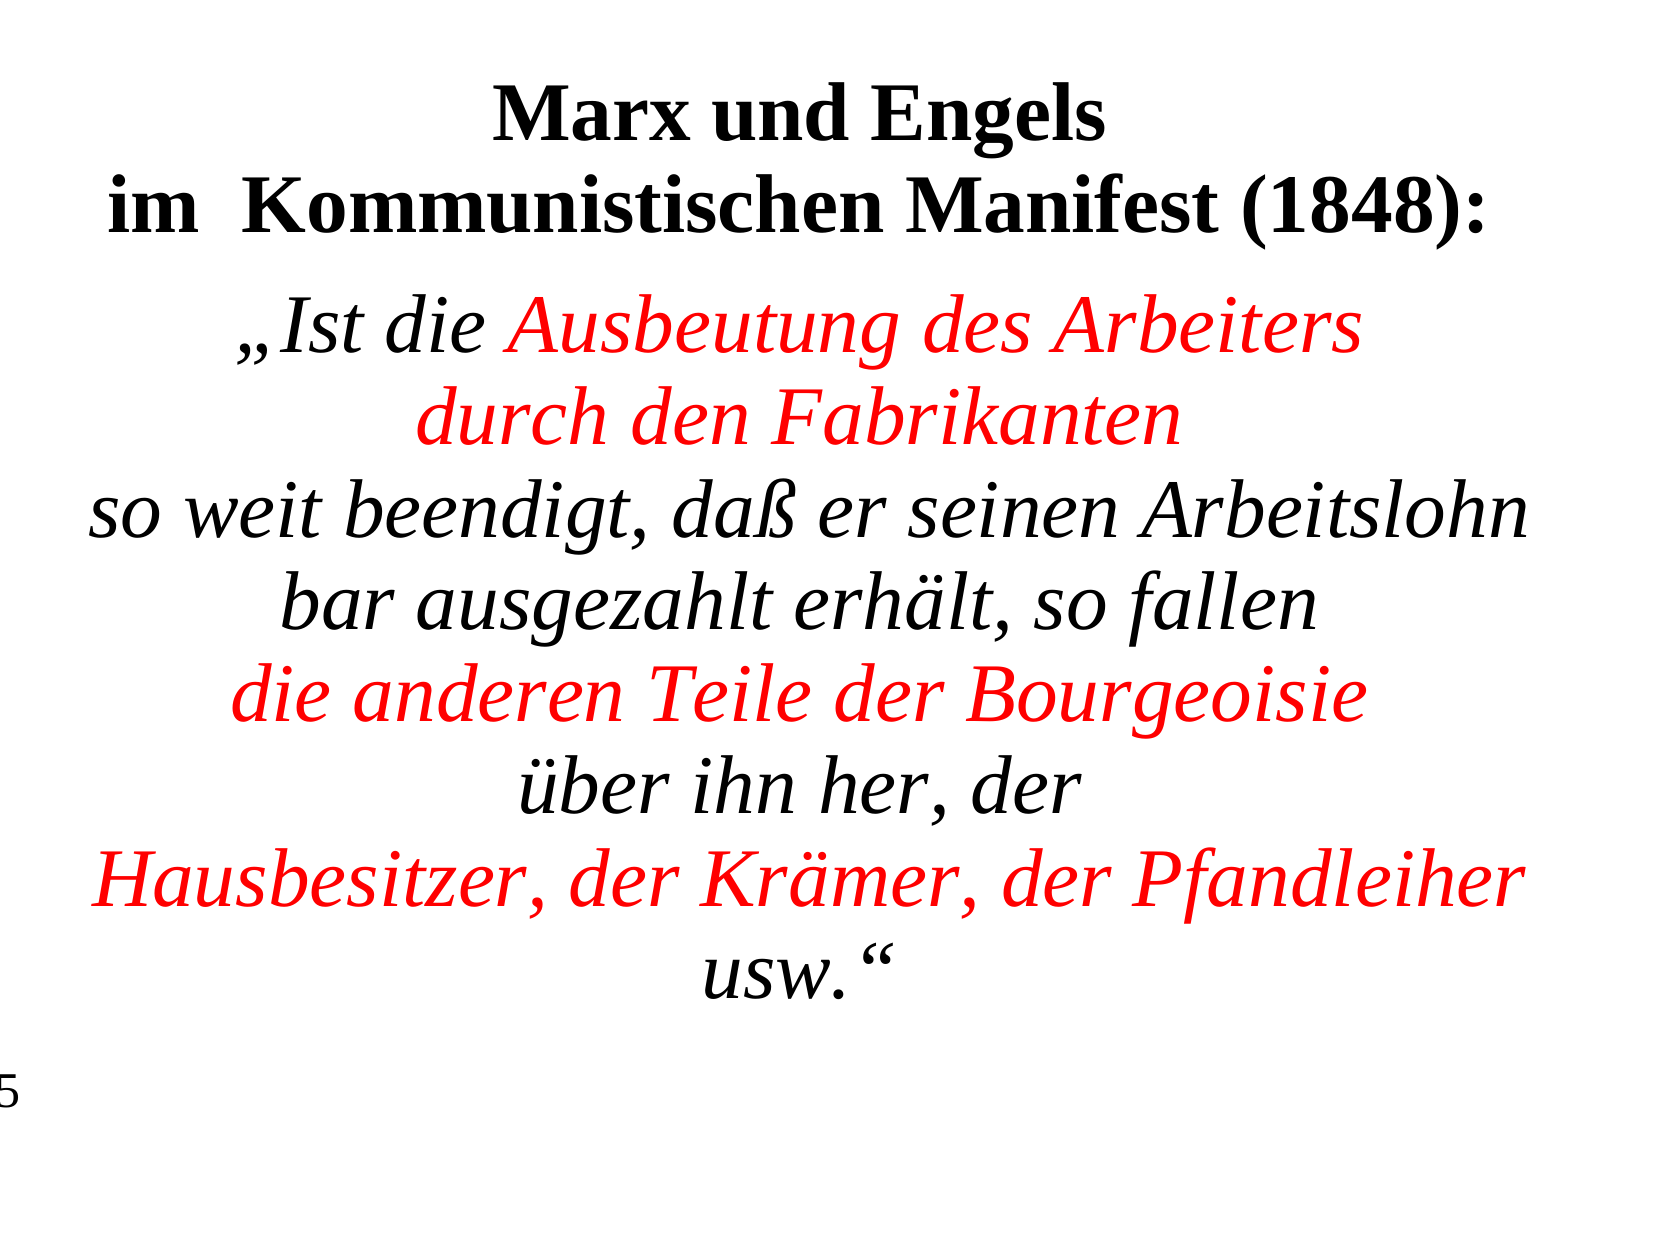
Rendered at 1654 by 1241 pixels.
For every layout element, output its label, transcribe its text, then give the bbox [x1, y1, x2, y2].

text_box <Foliennummer> [0, 1062, 323, 1124]
text_box Marx und Engels im Kommunistischen Manifest (1848): „Ist die Ausbeutung des Arbeiters durch den Fabrikanten so weit beendigt, daß er seinen Arbeitslohn bar ausgezahlt erhält, so fallen die anderen Teile der Bourgeoisie über ihn her, der Hausbesitzer, der Krämer, der Pfandleiher usw.“ [44, 66, 1576, 1116]
